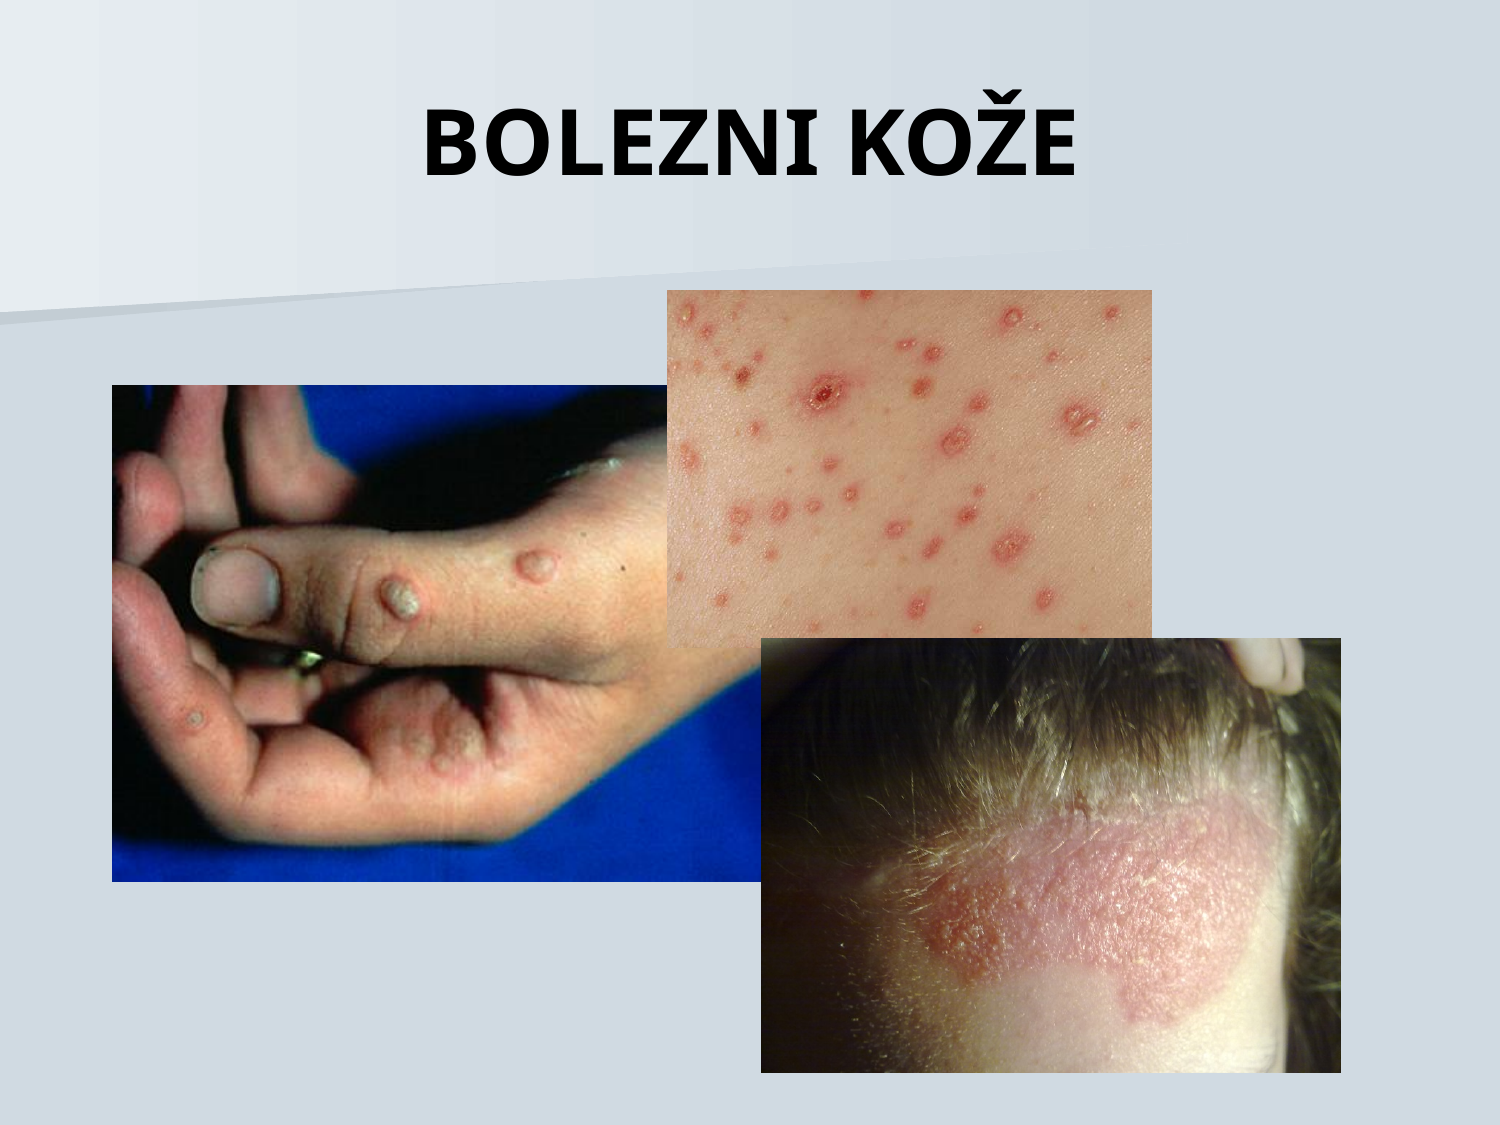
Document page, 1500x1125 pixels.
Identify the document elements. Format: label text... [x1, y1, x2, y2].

picture [112, 290, 1341, 1073]
title BOLEZNI KOŽE [75, 45, 1425, 233]
